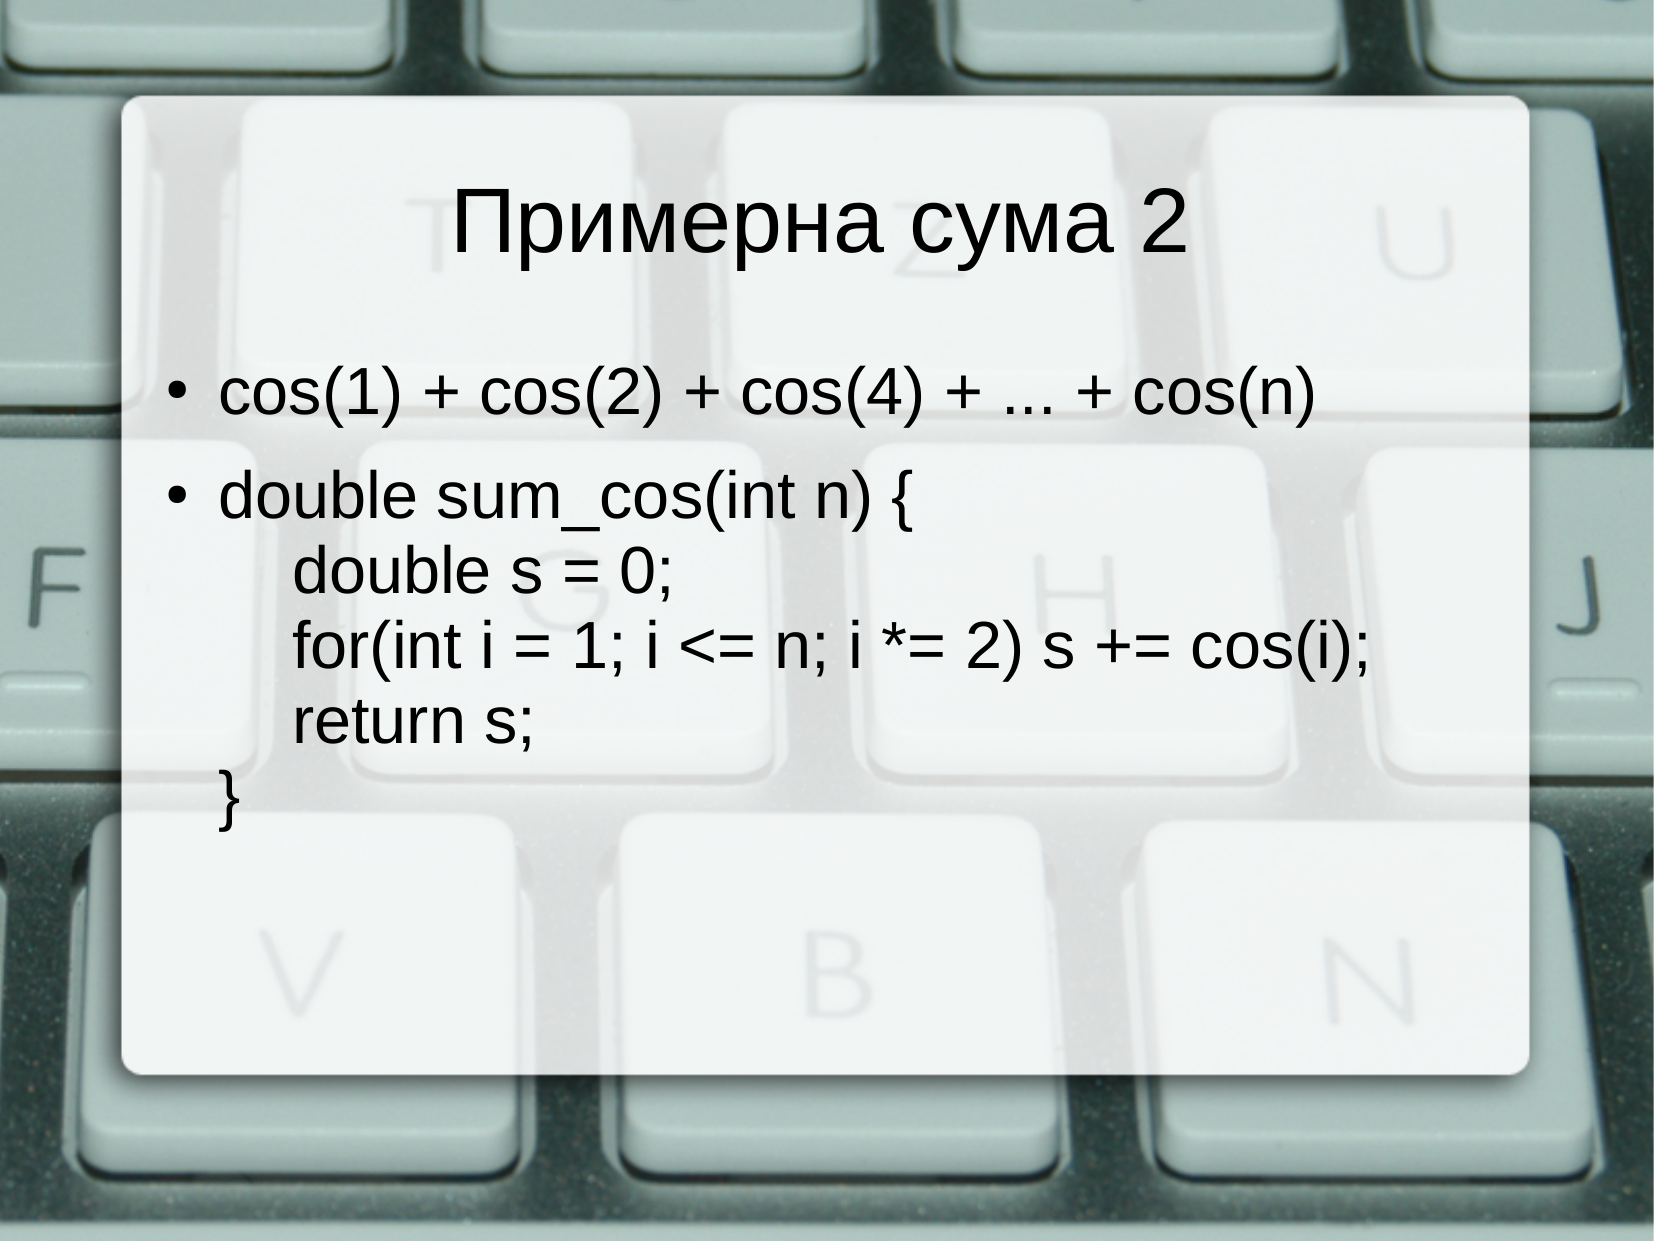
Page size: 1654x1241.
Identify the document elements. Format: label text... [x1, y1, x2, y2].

list cos(1) + cos(2) + cos(4) + ... + cos(n) double sum_cos(int n) { double s = 0; for(int i = 1; i <= n; i *= 2) s += cos(i); return s; } [147, 354, 1506, 1074]
title Примерна сума 2 [135, 117, 1506, 325]
picture [0, 0, 1654, 1241]
